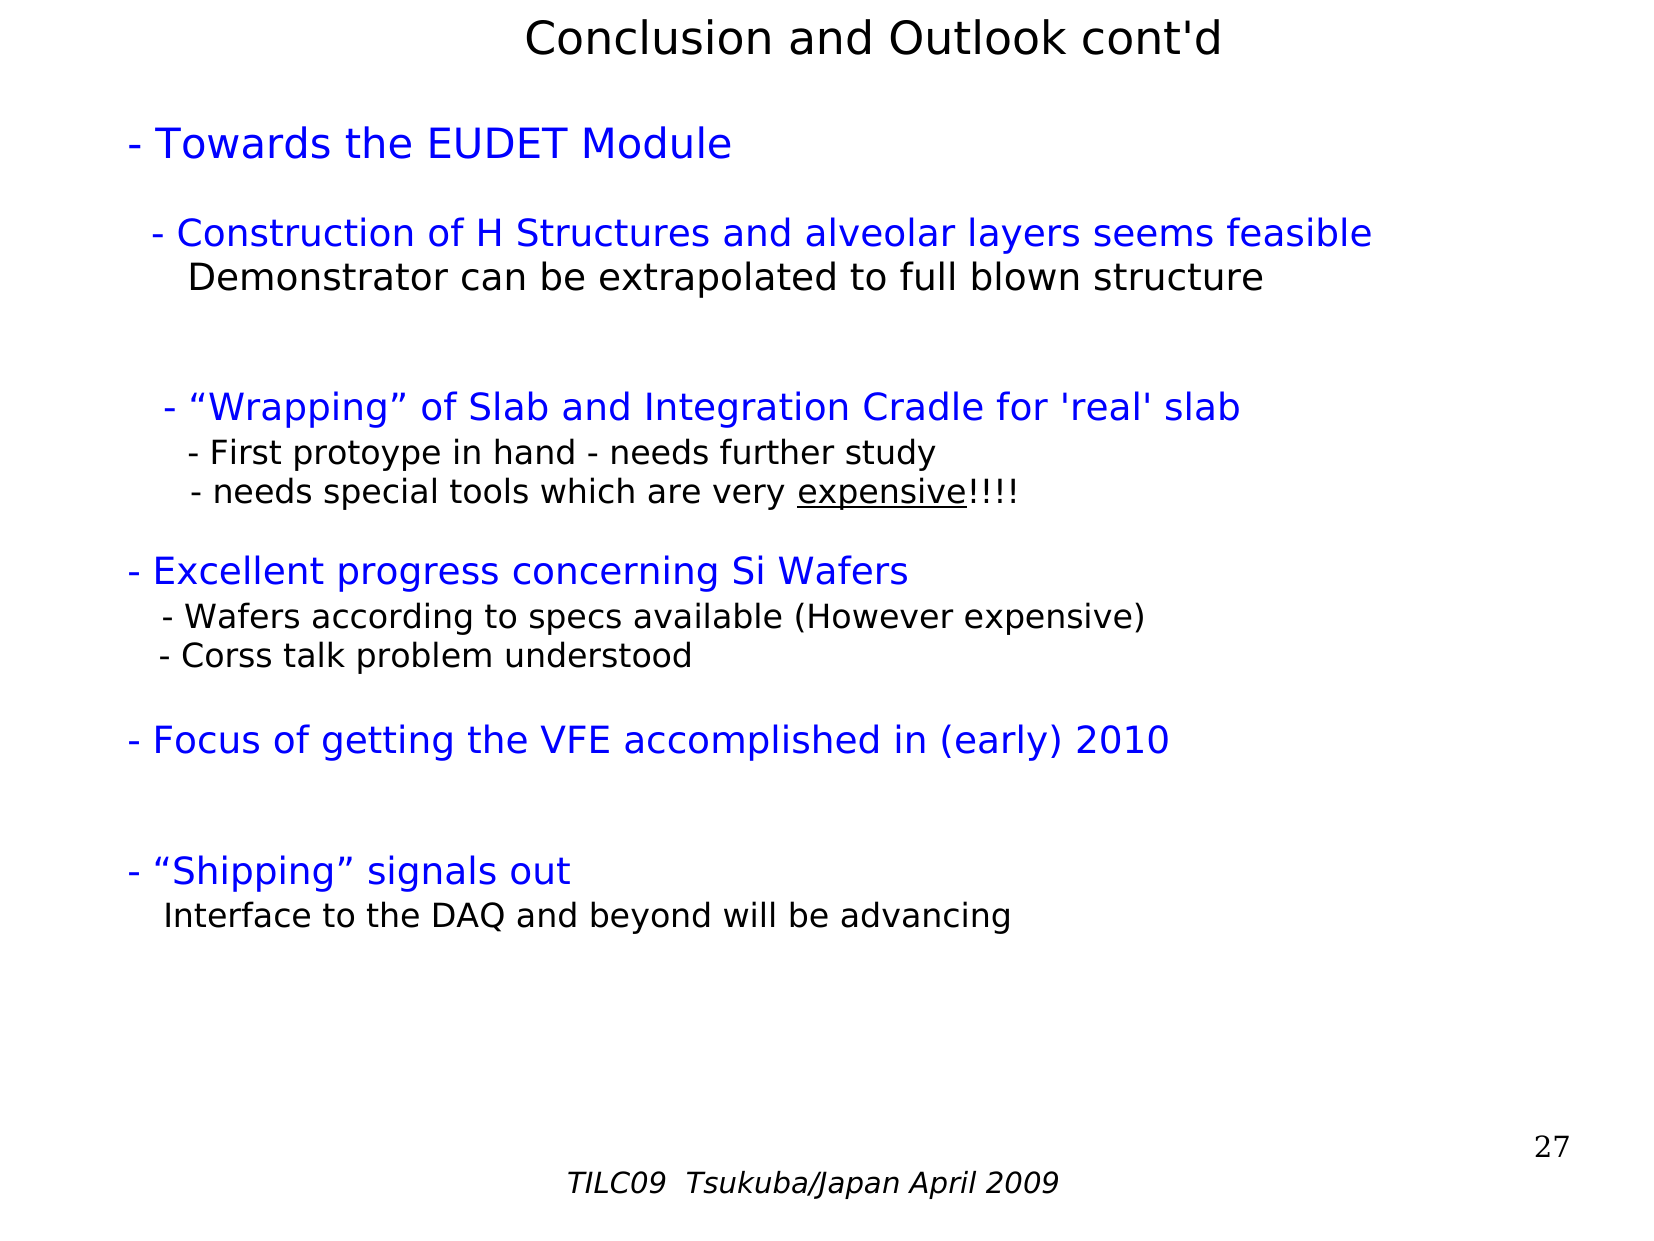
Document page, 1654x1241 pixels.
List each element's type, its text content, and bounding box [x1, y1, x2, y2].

text_box Conclusion and Outlook cont'd [509, 4, 1225, 73]
text_box - Towards the EUDET Module - Construction of H Structures and alveolar layers seems feasible Demonstrator can be extrapolated to full blown structure - “Wrapping” of Slab and Integration Cradle for 'real' slab - First protoype in hand - needs further study - needs special tools which are very expensive!!!! - Excellent progress concerning Si Wafers - Wafers according to specs available (However expensive) - Corss talk problem understood - Focus of getting the VFE accomplished in (early) 2010 - “Shipping” signals out Interface to the DAQ and beyond will be advancing [112, 112, 1501, 945]
